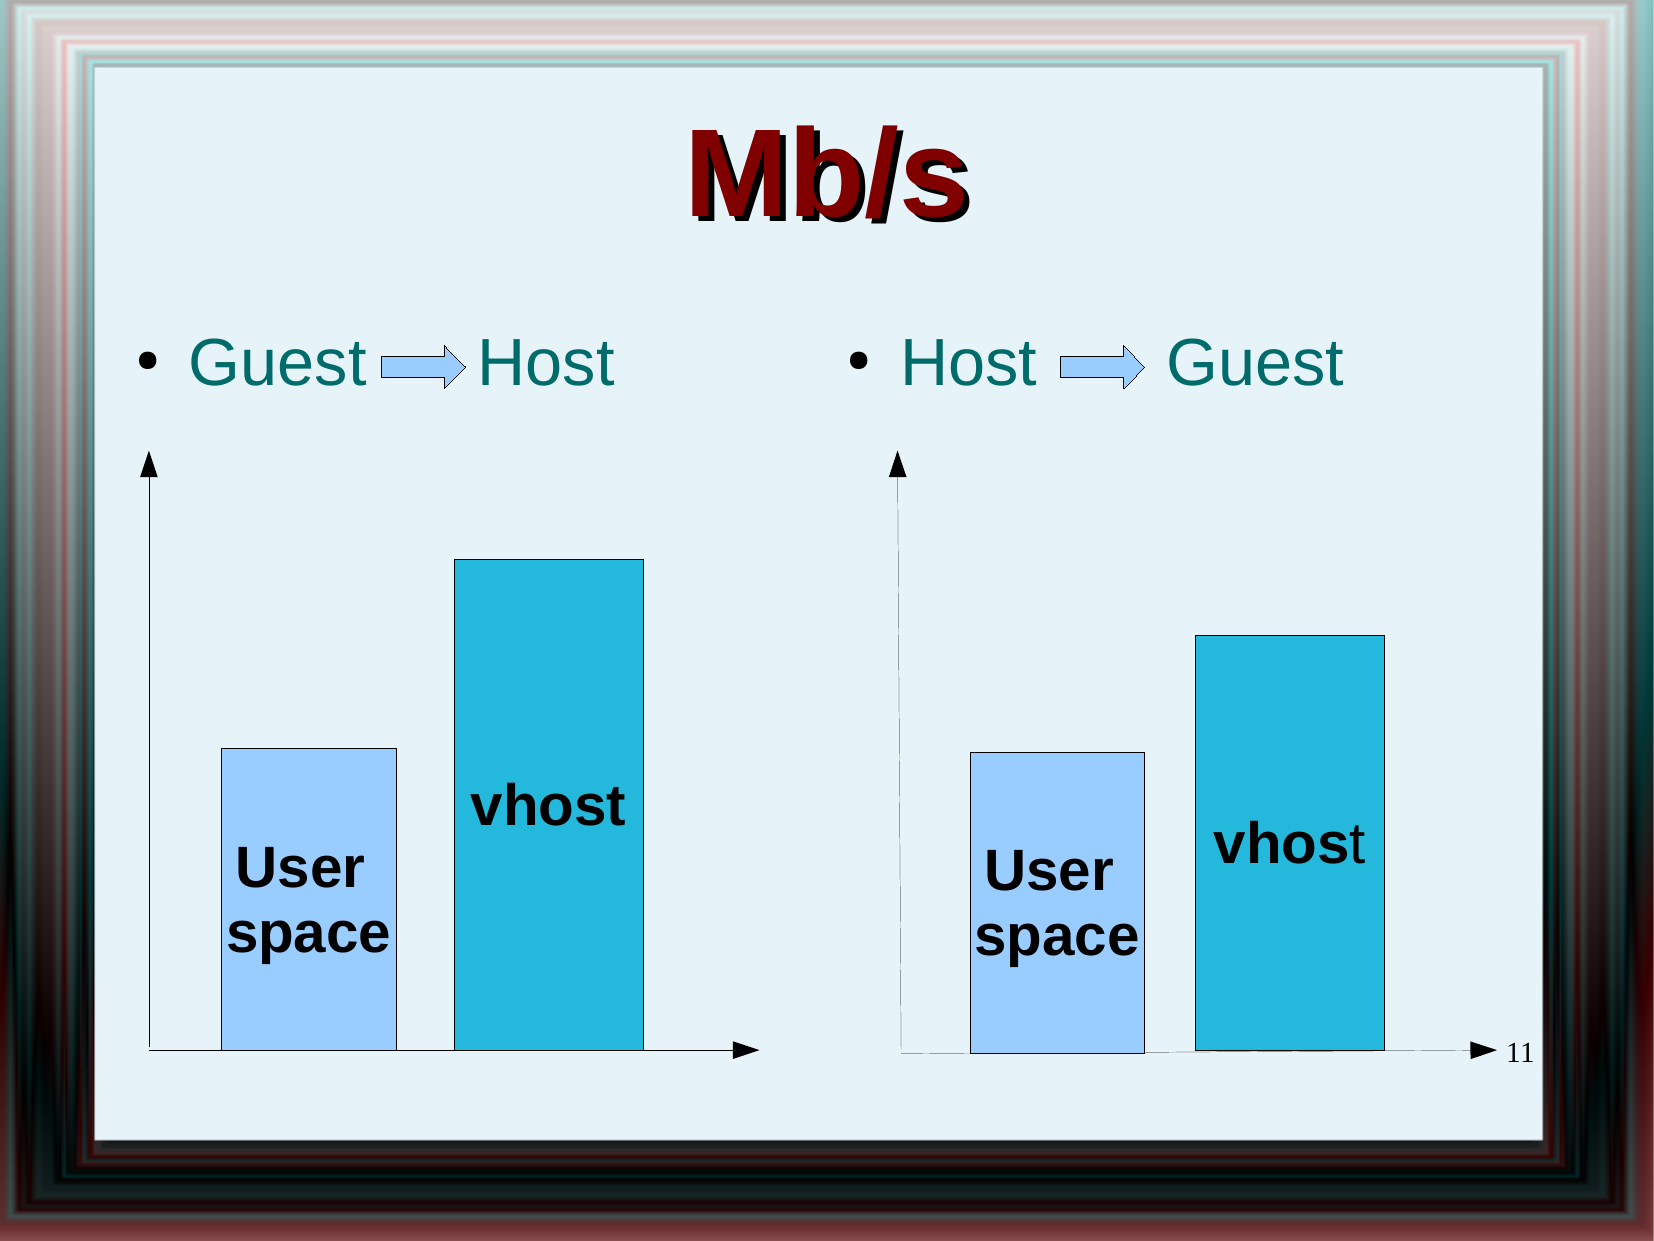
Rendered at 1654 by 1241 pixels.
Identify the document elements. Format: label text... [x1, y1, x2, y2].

text_box User space [970, 752, 1145, 1054]
text_box vhost [1195, 635, 1385, 1051]
text_box User space [221, 748, 397, 1051]
text_box [1060, 345, 1145, 389]
title Mb/s [118, 88, 1536, 257]
list Host Guest [829, 324, 1507, 1116]
text_box vhost [454, 559, 644, 1051]
text_box [381, 345, 466, 389]
picture [0, 0, 1654, 1241]
list Guest Host [118, 324, 829, 945]
